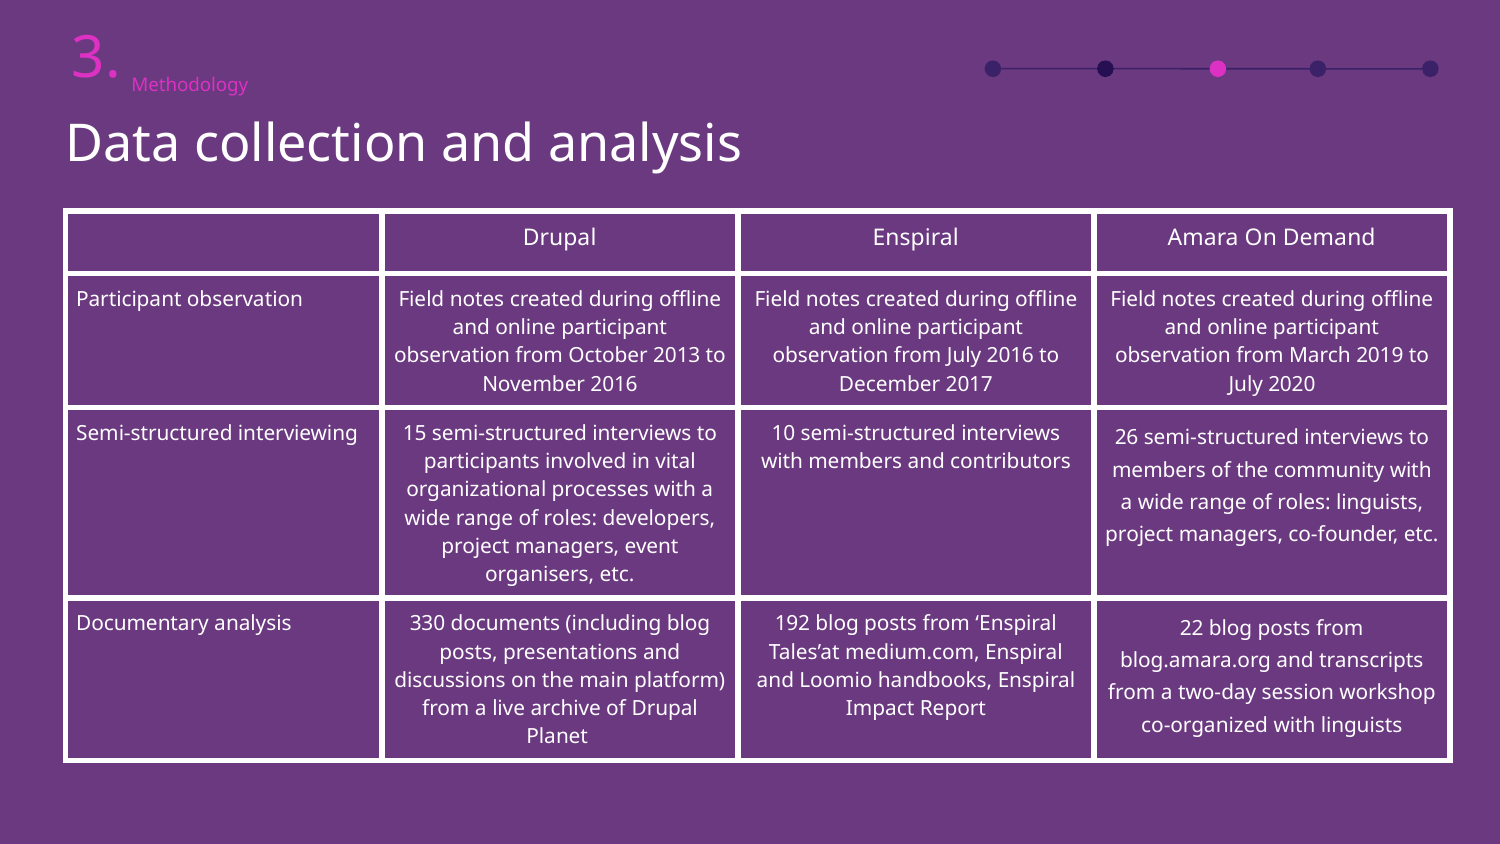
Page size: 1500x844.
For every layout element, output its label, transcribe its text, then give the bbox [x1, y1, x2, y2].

table_cell 26 semi-structured interviews to members of the community with a wide range of roles: linguists, project managers, co-founder, etc. [1097, 410, 1447, 595]
table_cell Field notes created during offline and online participant observation from July 2016 to December 2017 [741, 276, 1091, 405]
list Methodology [116, 58, 976, 107]
text_box [1097, 60, 1114, 78]
table_cell Field notes created during offline and online participant observation from March 2019 to July 2020 [1097, 276, 1447, 405]
text_box [1422, 60, 1439, 78]
table_header Amara On Demand [1097, 214, 1447, 271]
title 3. [56, 4, 165, 111]
table_cell 10 semi-structured interviews with members and contributors [741, 410, 1091, 595]
table_header Enspiral [741, 214, 1091, 271]
text_box [1309, 60, 1327, 78]
text_box [1209, 60, 1227, 78]
table_cell Documentary analysis [68, 601, 379, 758]
table_cell Semi-structured interviewing [68, 410, 379, 595]
table_header [68, 214, 379, 271]
table_cell 192 blog posts from ‘Enspiral Tales’at medium.com, Enspiral and Loomio handbooks, Enspiral Impact Report [741, 601, 1091, 758]
table_cell Field notes created during offline and online participant observation from October 2013 to November 2016 [385, 276, 735, 405]
table_cell 22 blog posts from blog.amara.org and transcripts from a two-day session workshop co-organized with linguists [1097, 601, 1447, 758]
table_cell 15 semi-structured interviews to participants involved in vital organizational processes with a wide range of roles: developers, project managers, event organisers, etc. [385, 410, 735, 595]
title Data collection and analysis [50, 94, 1398, 211]
table_header Drupal [385, 214, 735, 271]
table_cell Participant observation [68, 276, 379, 405]
table_cell 330 documents (including blog posts, presentations and discussions on the main platform) from a live archive of Drupal Planet [385, 601, 735, 758]
text_box [984, 60, 1002, 78]
